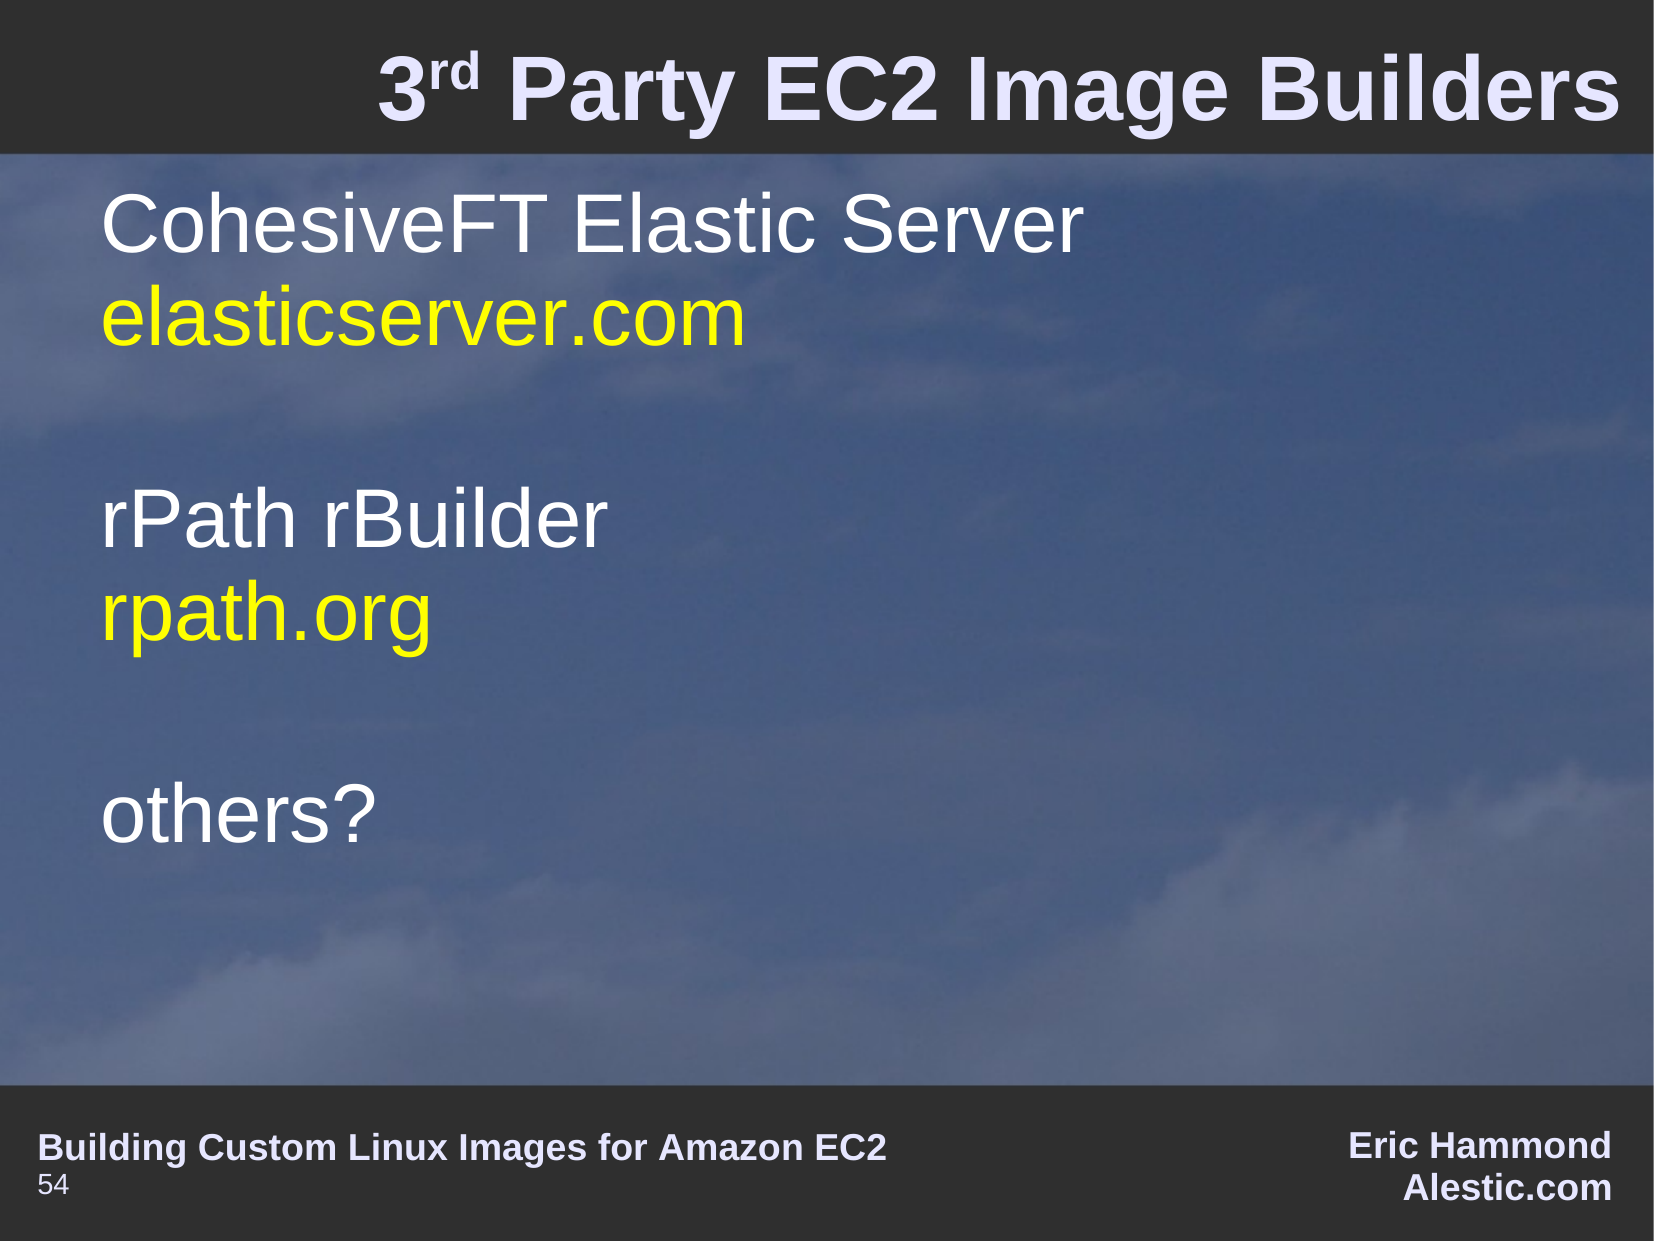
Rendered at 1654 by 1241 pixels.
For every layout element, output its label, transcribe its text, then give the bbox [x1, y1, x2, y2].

list CohesiveFT Elastic Server elasticserver.com rPath rBuilder rpath.org others? [29, 177, 1625, 1049]
picture [0, 0, 1654, 1241]
title 3rd Party EC2 Image Builders [29, 29, 1625, 148]
title Eric Hammond Alestic.com [1299, 1092, 1613, 1241]
